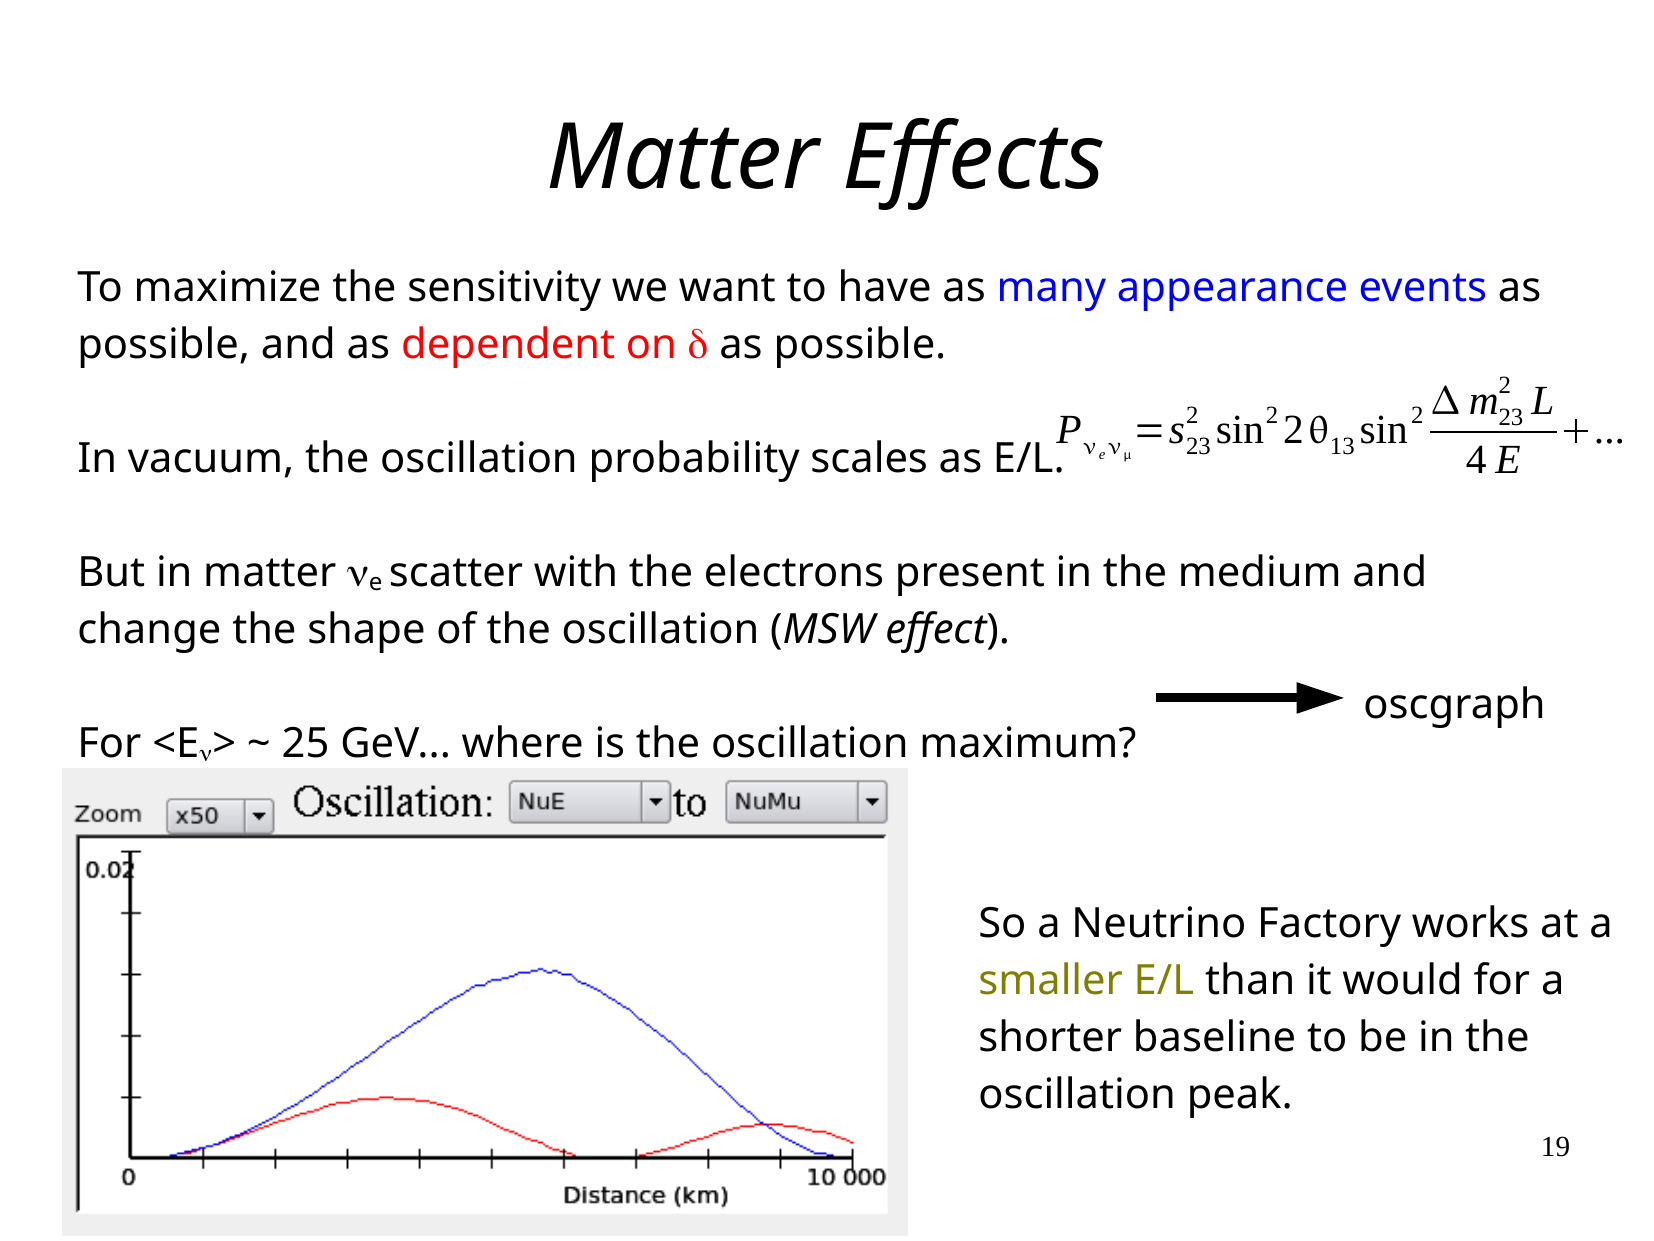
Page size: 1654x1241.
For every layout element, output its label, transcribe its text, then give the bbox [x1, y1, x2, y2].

chart [1048, 371, 1631, 482]
text_box So a Neutrino Factory works at a smaller E/L than it would for a shorter baseline to be in the oscillation peak. [963, 885, 1631, 1157]
title Matter Effects [82, 56, 1571, 249]
text_box To maximize the sensitivity we want to have as many appearance events as possible, and as dependent on d as possible. In vacuum, the oscillation probability scales as E/L. But in matter ne scatter with the electrons present in the medium and change the shape of the oscillation (MSW effect). For <En> ~ 25 GeV... where is the oscillation maximum? [62, 249, 1586, 753]
text_box oscgraph [1348, 666, 1570, 732]
picture [62, 768, 908, 1236]
